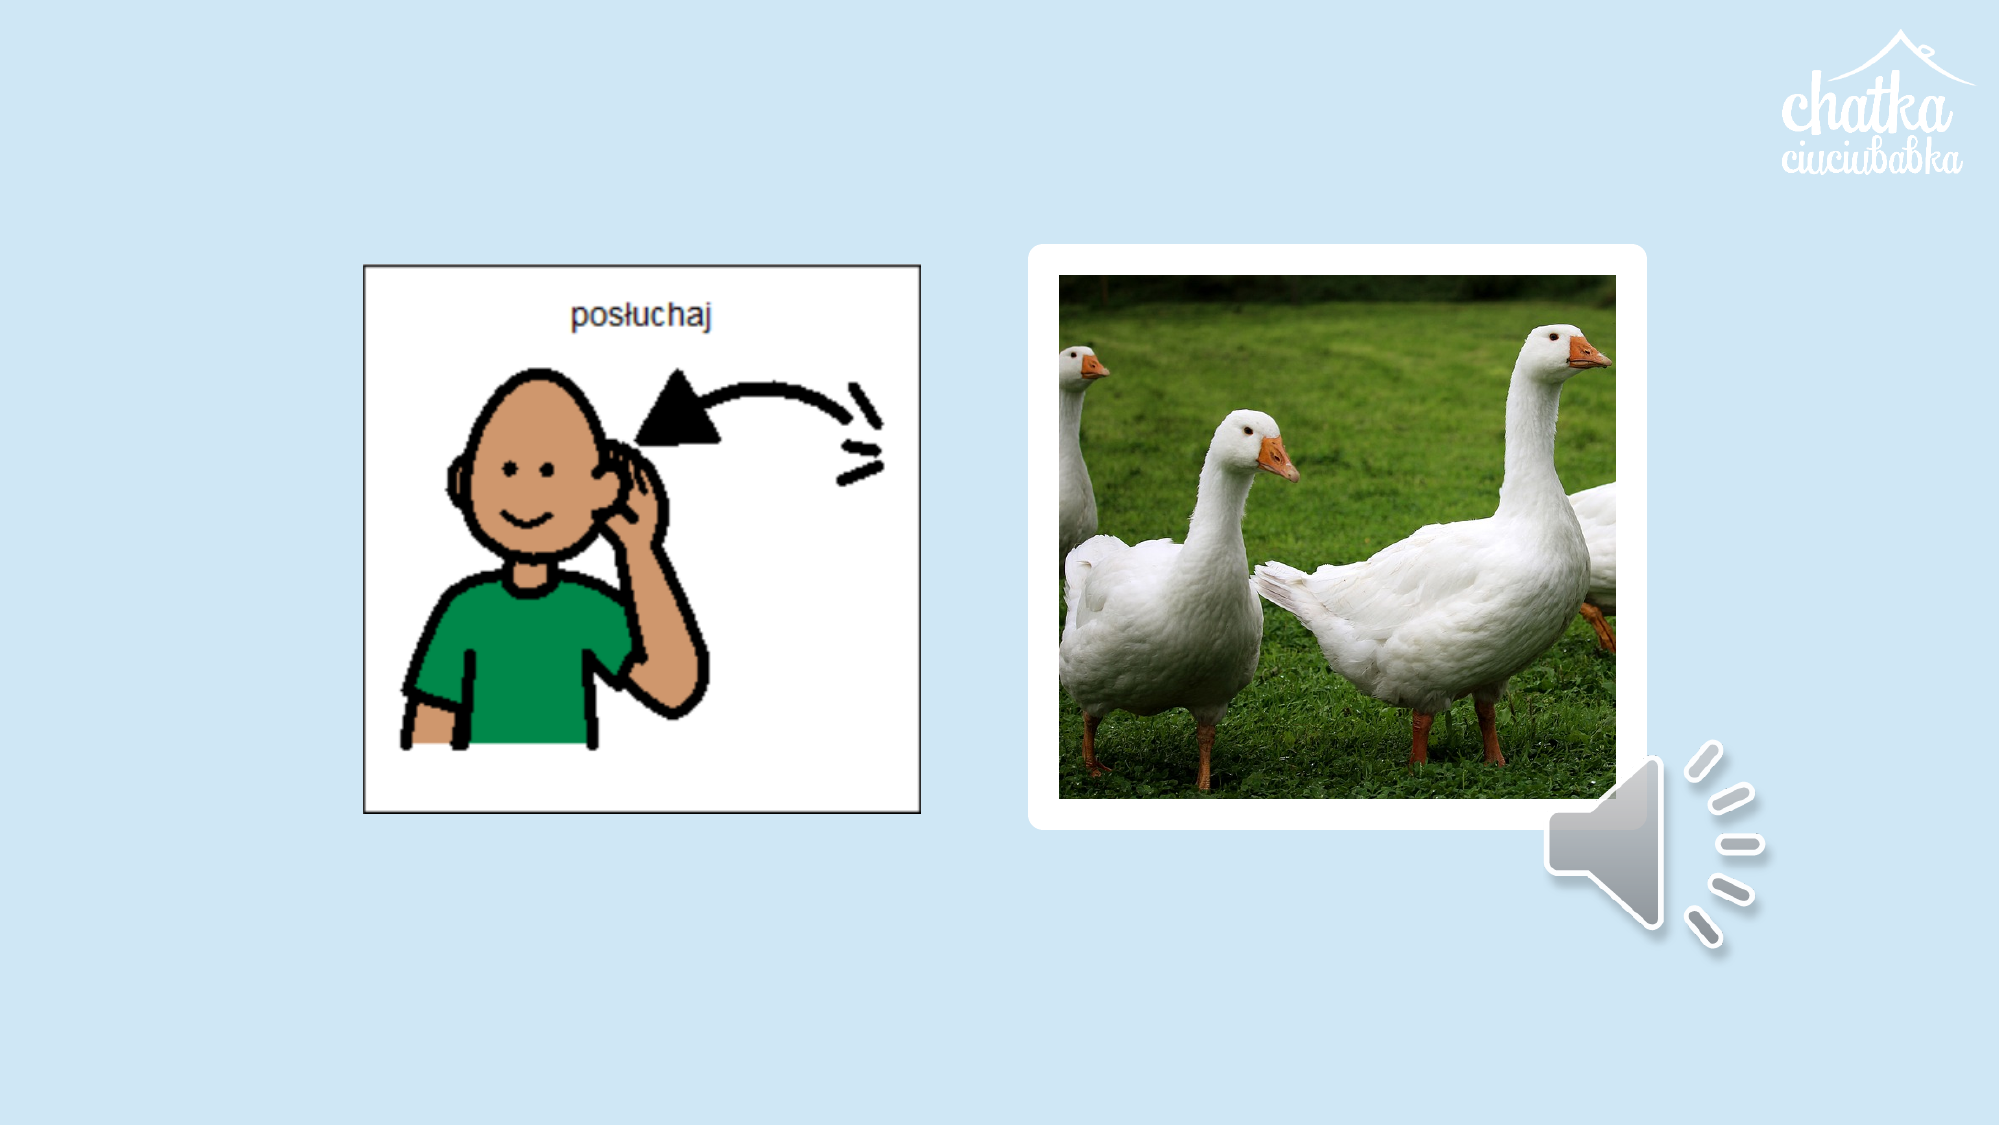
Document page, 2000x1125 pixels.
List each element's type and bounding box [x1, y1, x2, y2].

picture [1755, 5, 1991, 241]
picture [1058, 274, 1778, 968]
picture [363, 264, 921, 814]
